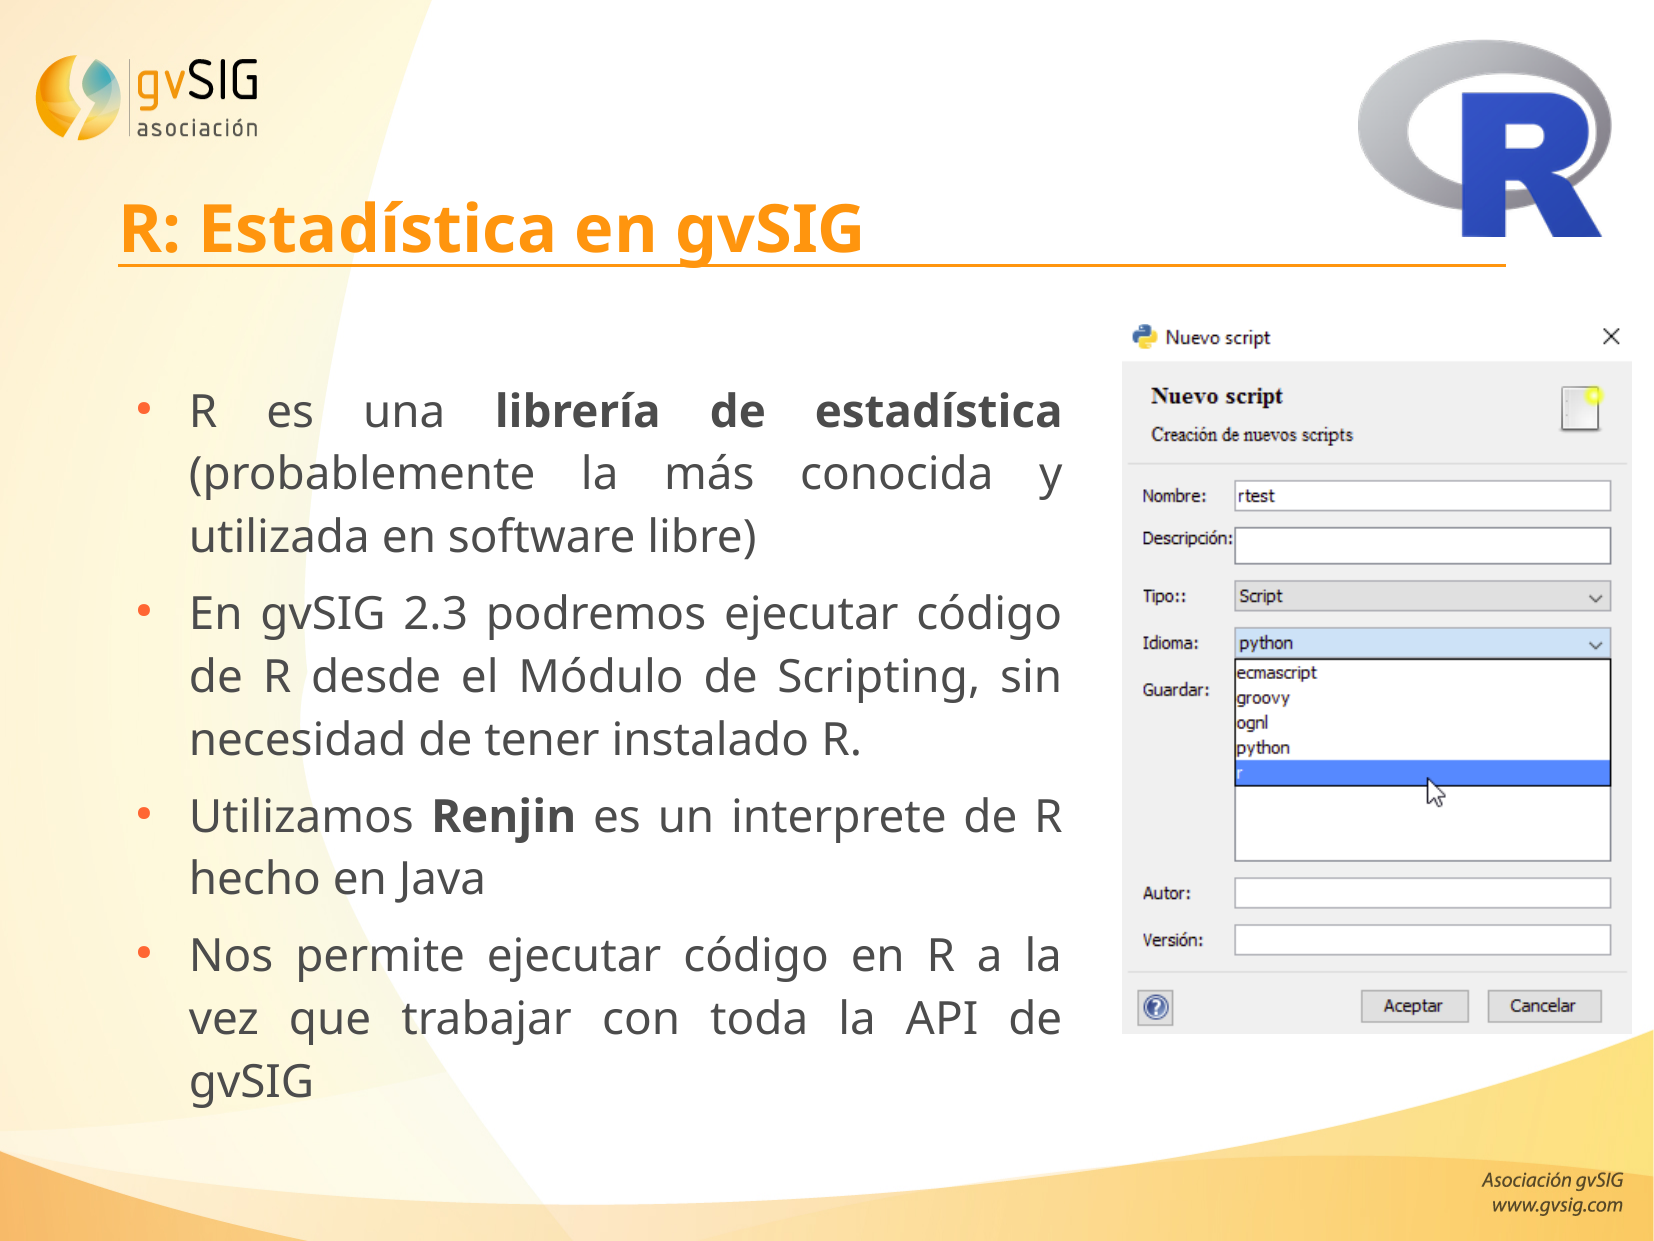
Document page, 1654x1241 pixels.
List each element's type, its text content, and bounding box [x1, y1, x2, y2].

picture [0, 0, 1654, 1241]
list R es una librería de estadística (probablemente la más conocida y utilizada en software libre) En gvSIG 2.3 podremos ejecutar código de R desde el Módulo de Scripting, sin necesidad de tener instalado R. Utilizamos Renjin es un interprete de R hecho en Java Nos permite ejecutar código en R a la vez que trabajar con toda la API de gvSIG [118, 301, 1063, 1056]
title R: Estadística en gvSIG [118, 177, 1607, 276]
